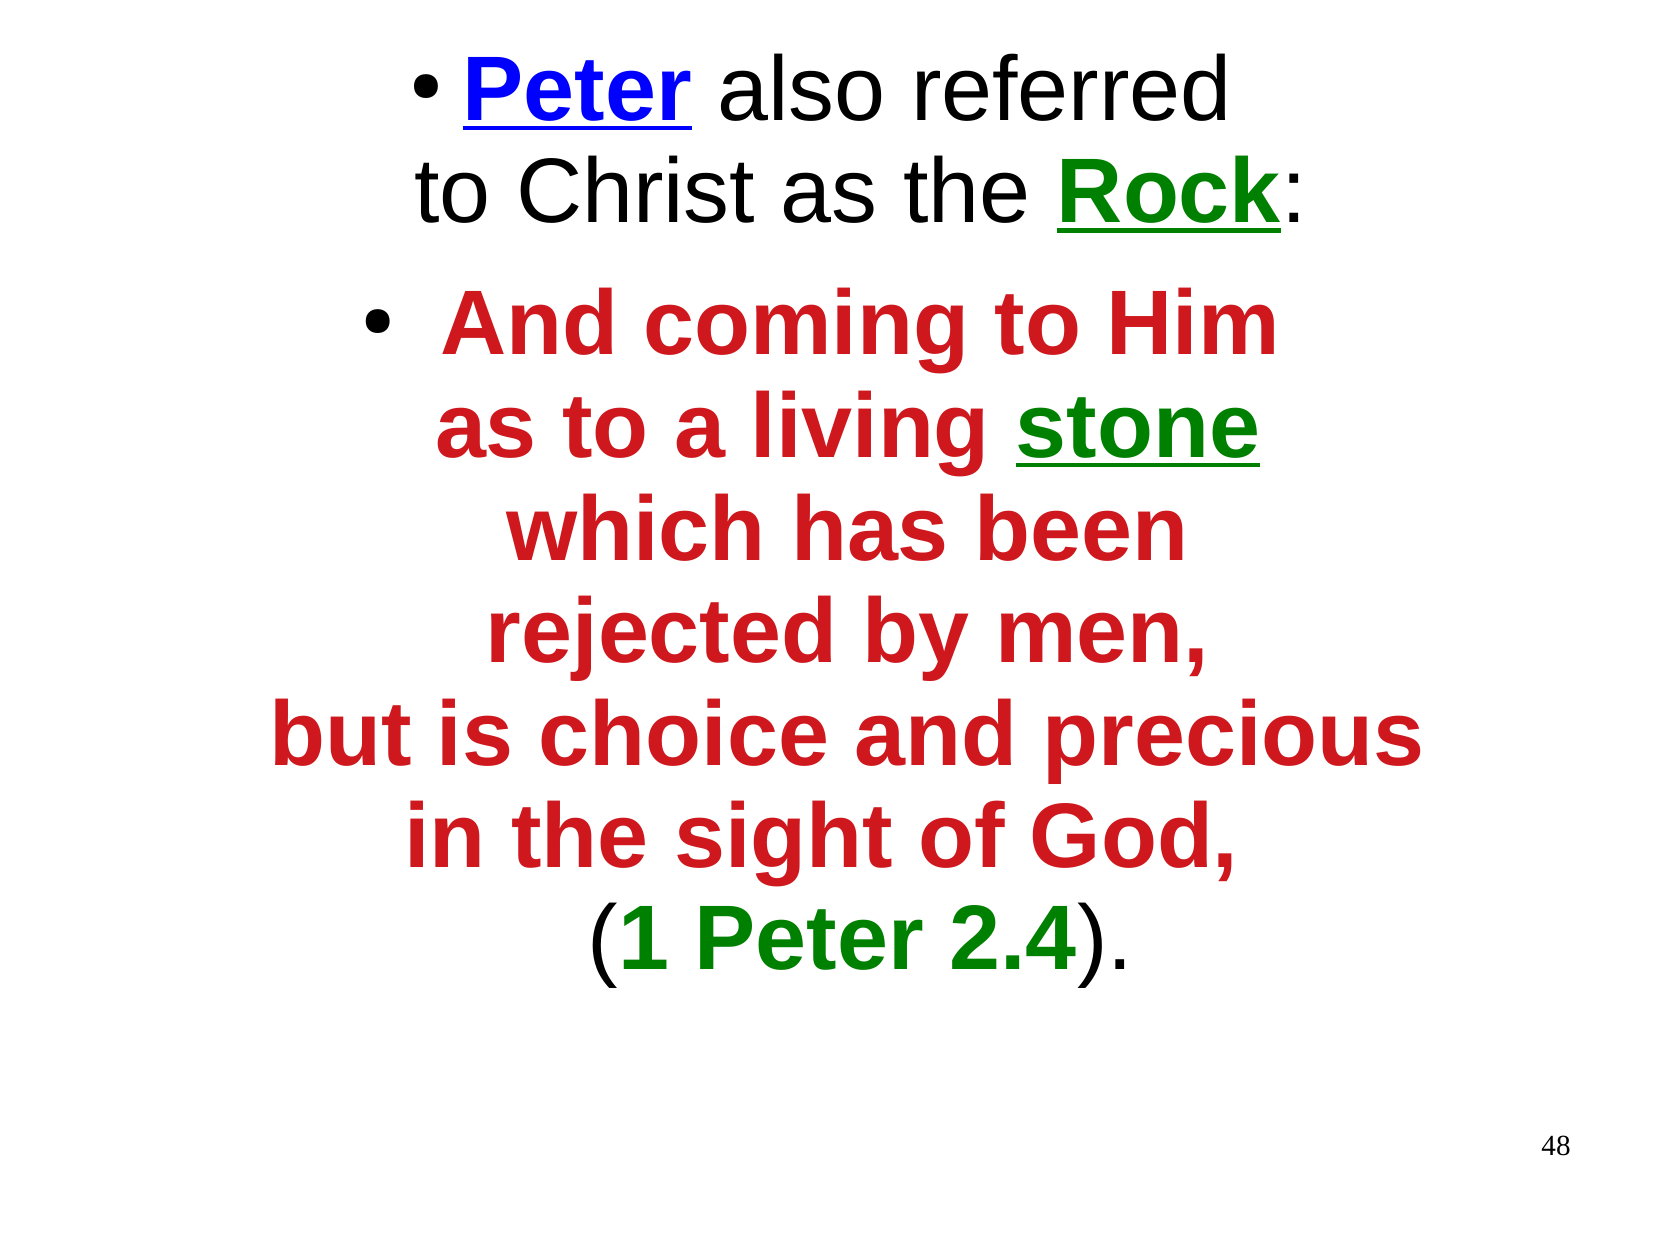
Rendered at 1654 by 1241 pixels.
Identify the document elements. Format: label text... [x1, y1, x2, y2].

list Peter also referred to Christ as the Rock: And coming to Him as to a living stone which has been rejected by men, but is choice and precious in the sight of God, (1 Peter 2.4). [37, 37, 1613, 1238]
